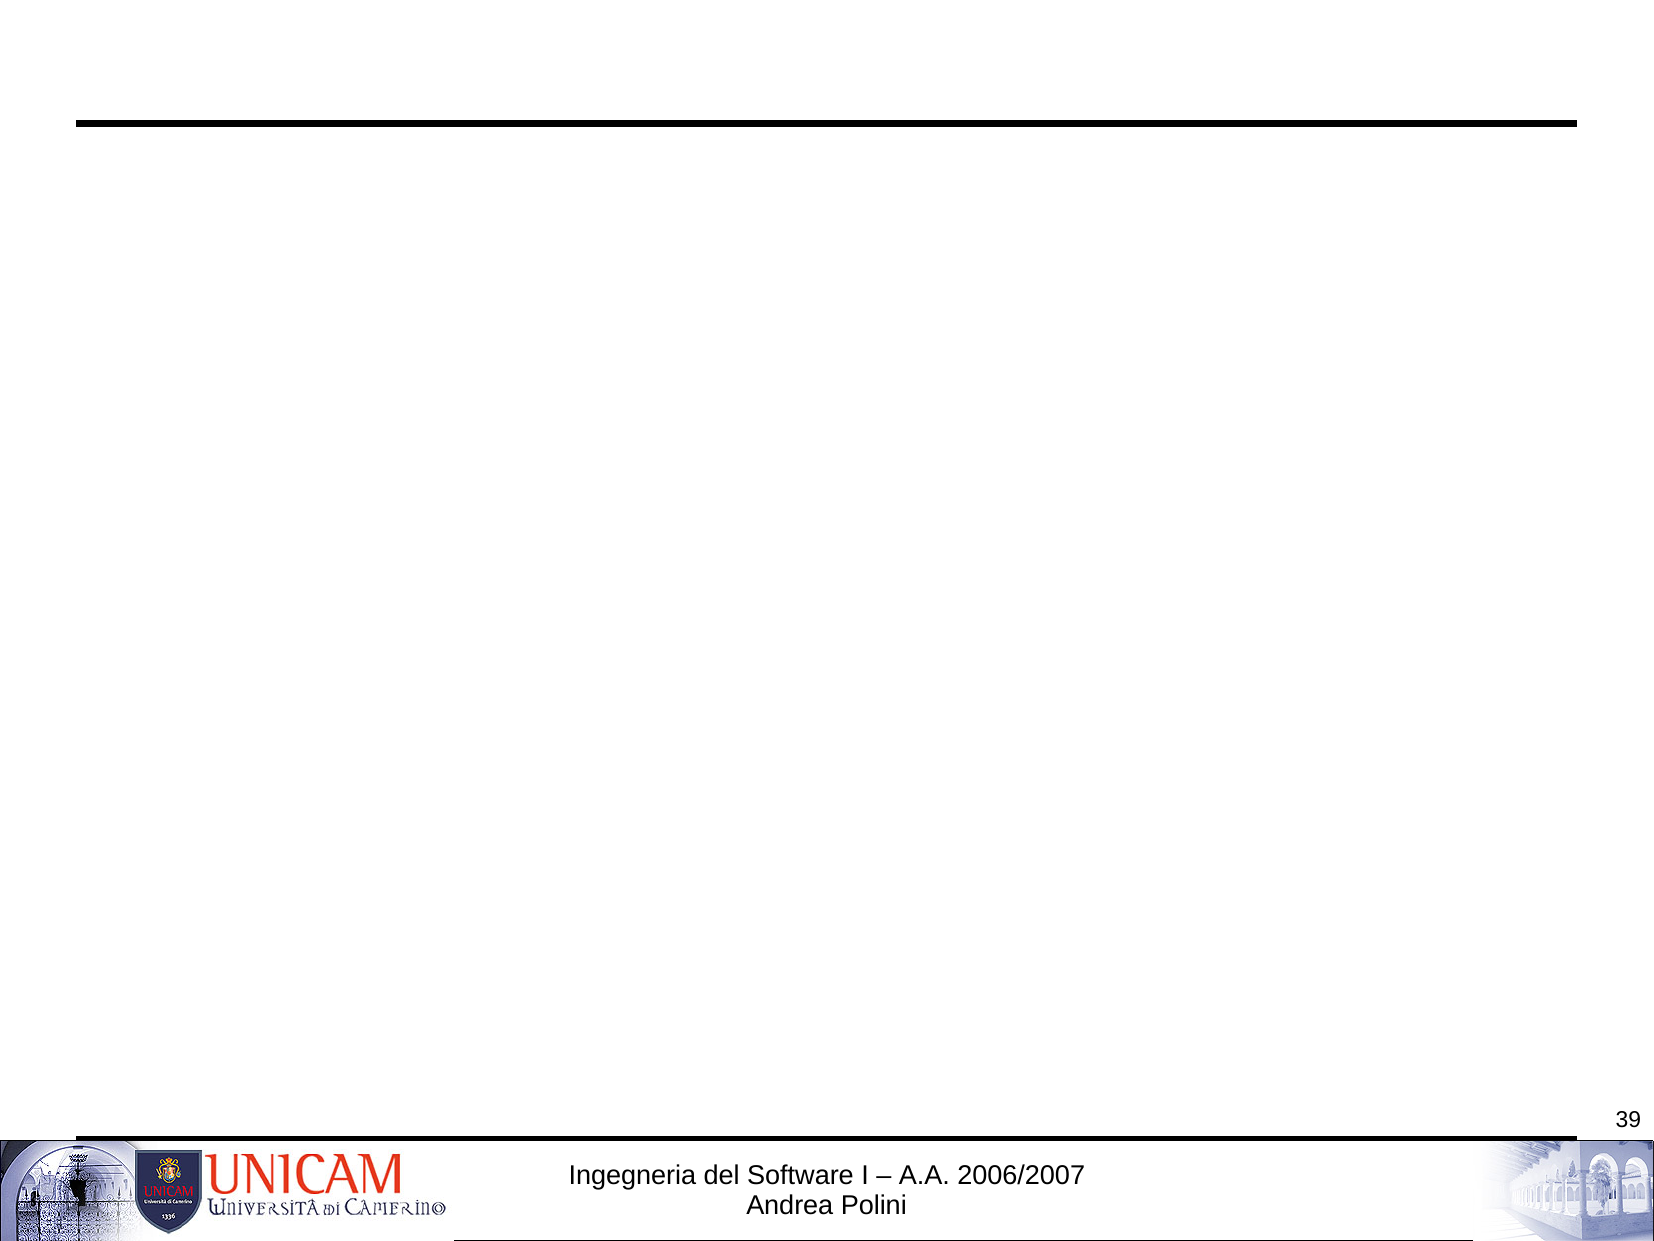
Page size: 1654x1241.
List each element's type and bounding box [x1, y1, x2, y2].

picture [0, 1141, 454, 1241]
picture [1473, 1141, 1654, 1241]
